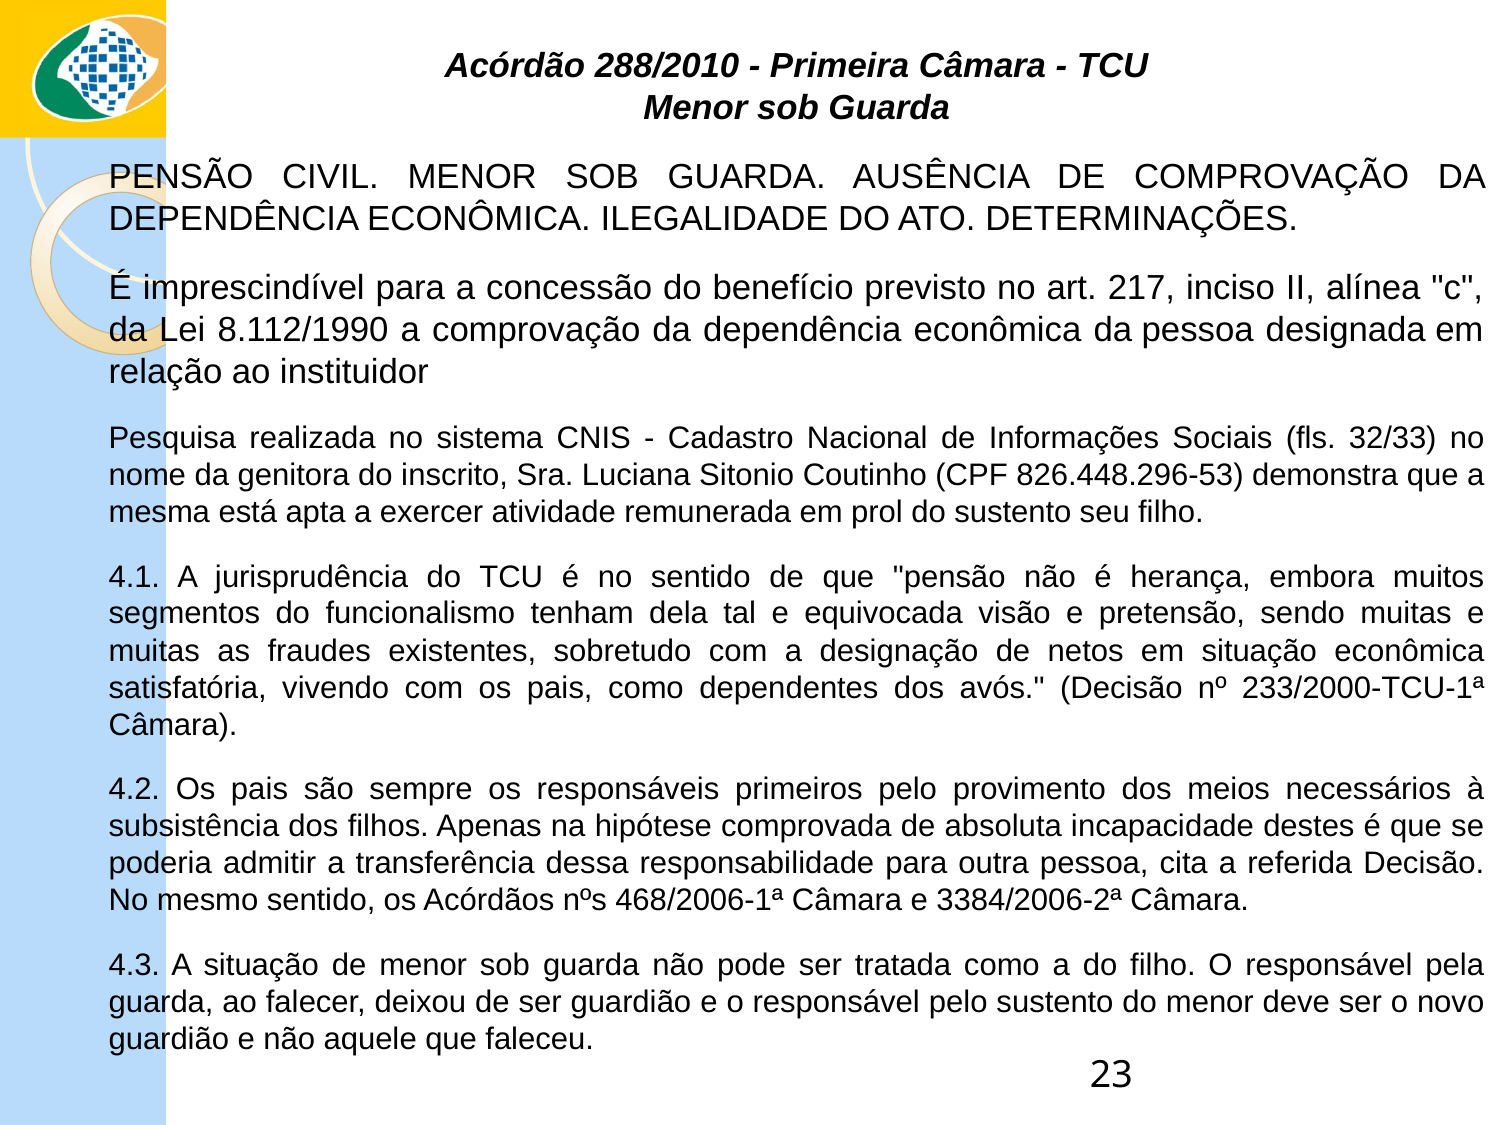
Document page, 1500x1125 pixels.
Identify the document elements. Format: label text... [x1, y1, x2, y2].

list Acórdão 288/2010 - Primeira Câmara - TCU Menor sob Guarda PENSÃO CIVIL. MENOR SOB GUARDA. AUSÊNCIA DE COMPROVAÇÃO DA DEPENDÊNCIA ECONÔMICA. ILEGALIDADE DO ATO. DETERMINAÇÕES. É imprescindível para a concessão do benefício previsto no art. 217, inciso II, alínea "c", da Lei 8.112/1990 a comprovação da dependência econômica da pessoa designada em relação ao instituidor Pesquisa realizada no sistema CNIS - Cadastro Nacional de Informações Sociais (fls. 32/33) no nome da genitora do inscrito, Sra. Luciana Sitonio Coutinho (CPF 826.448.296-53) demonstra que a mesma está apta a exercer atividade remunerada em prol do sustento seu filho. 4.1. A jurisprudência do TCU é no sentido de que "pensão não é herança, embora muitos segmentos do funcionalismo tenham dela tal e equivocada visão e pretensão, sendo muitas e muitas as fraudes existentes, sobretudo com a designação de netos em situação econômica satisfatória, vivendo com os pais, como dependentes dos avós." (Decisão nº 233/2000-TCU-1ª Câmara). 4.2. Os pais são sempre os responsáveis primeiros pelo provimento dos meios necessários à subsistência dos filhos. Apenas na hipótese comprovada de absoluta incapacidade destes é que se poderia admitir a transferência dessa responsabilidade para outra pessoa, cita a referida Decisão. No mesmo sentido, os Acórdãos nºs 468/2006-1ª Câmara e 3384/2006-2ª Câmara. 4.3. A situação de menor sob guarda não pode ser tratada como a do filho. O responsável pela guarda, ao falecer, deixou de ser guardião e o responsável pelo sustento do menor deve ser o novo guardião e não aquele que faleceu. [93, 35, 1500, 1070]
title [76, 0, 1500, 102]
picture [24, 12, 93, 125]
slide_number <número> [1074, 1042, 1425, 1103]
